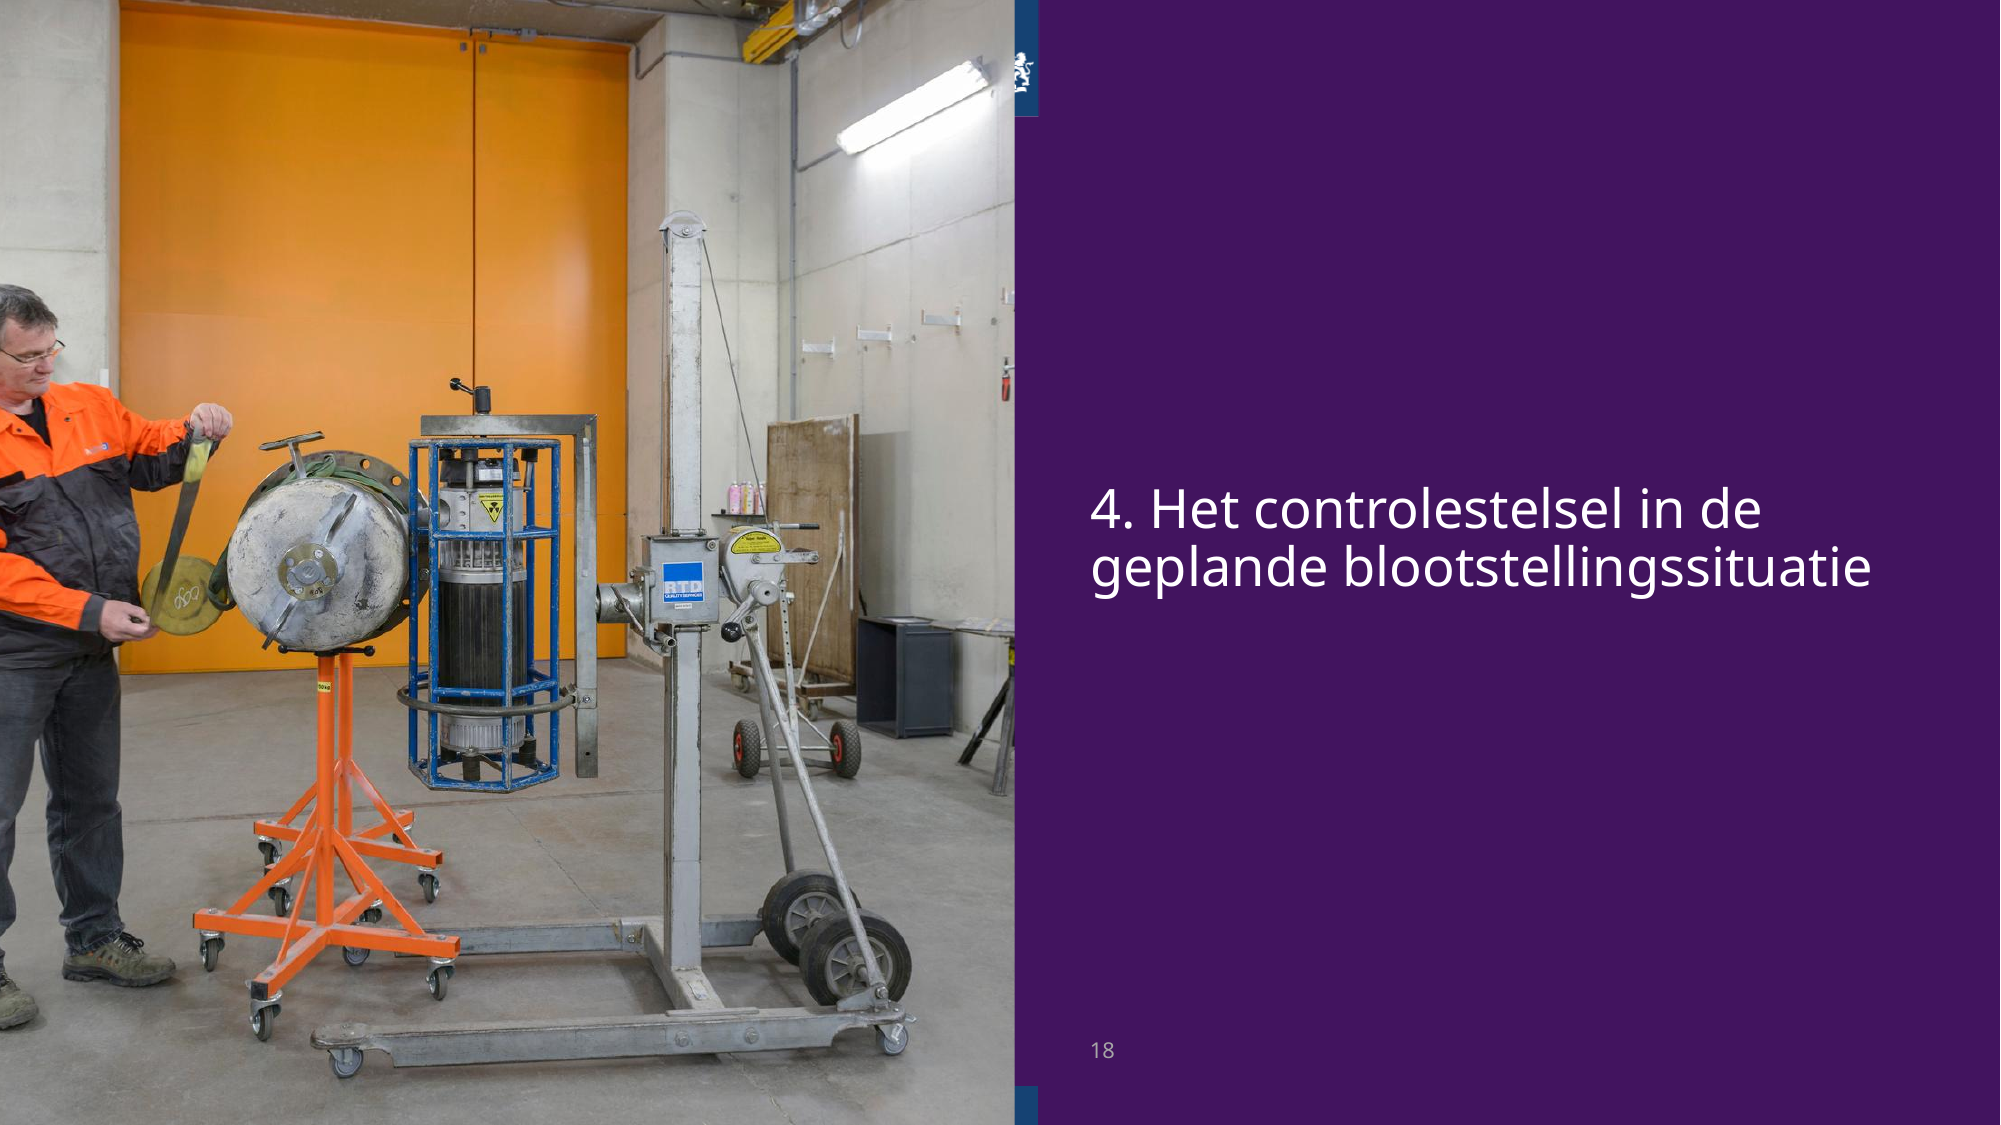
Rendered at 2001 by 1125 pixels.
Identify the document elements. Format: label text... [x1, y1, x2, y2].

text_box [1074, 1020, 1897, 1074]
title 4. Het controlestelsel in de geplande blootstellingssituatie [1075, 450, 1897, 607]
picture [0, 0, 1015, 1125]
